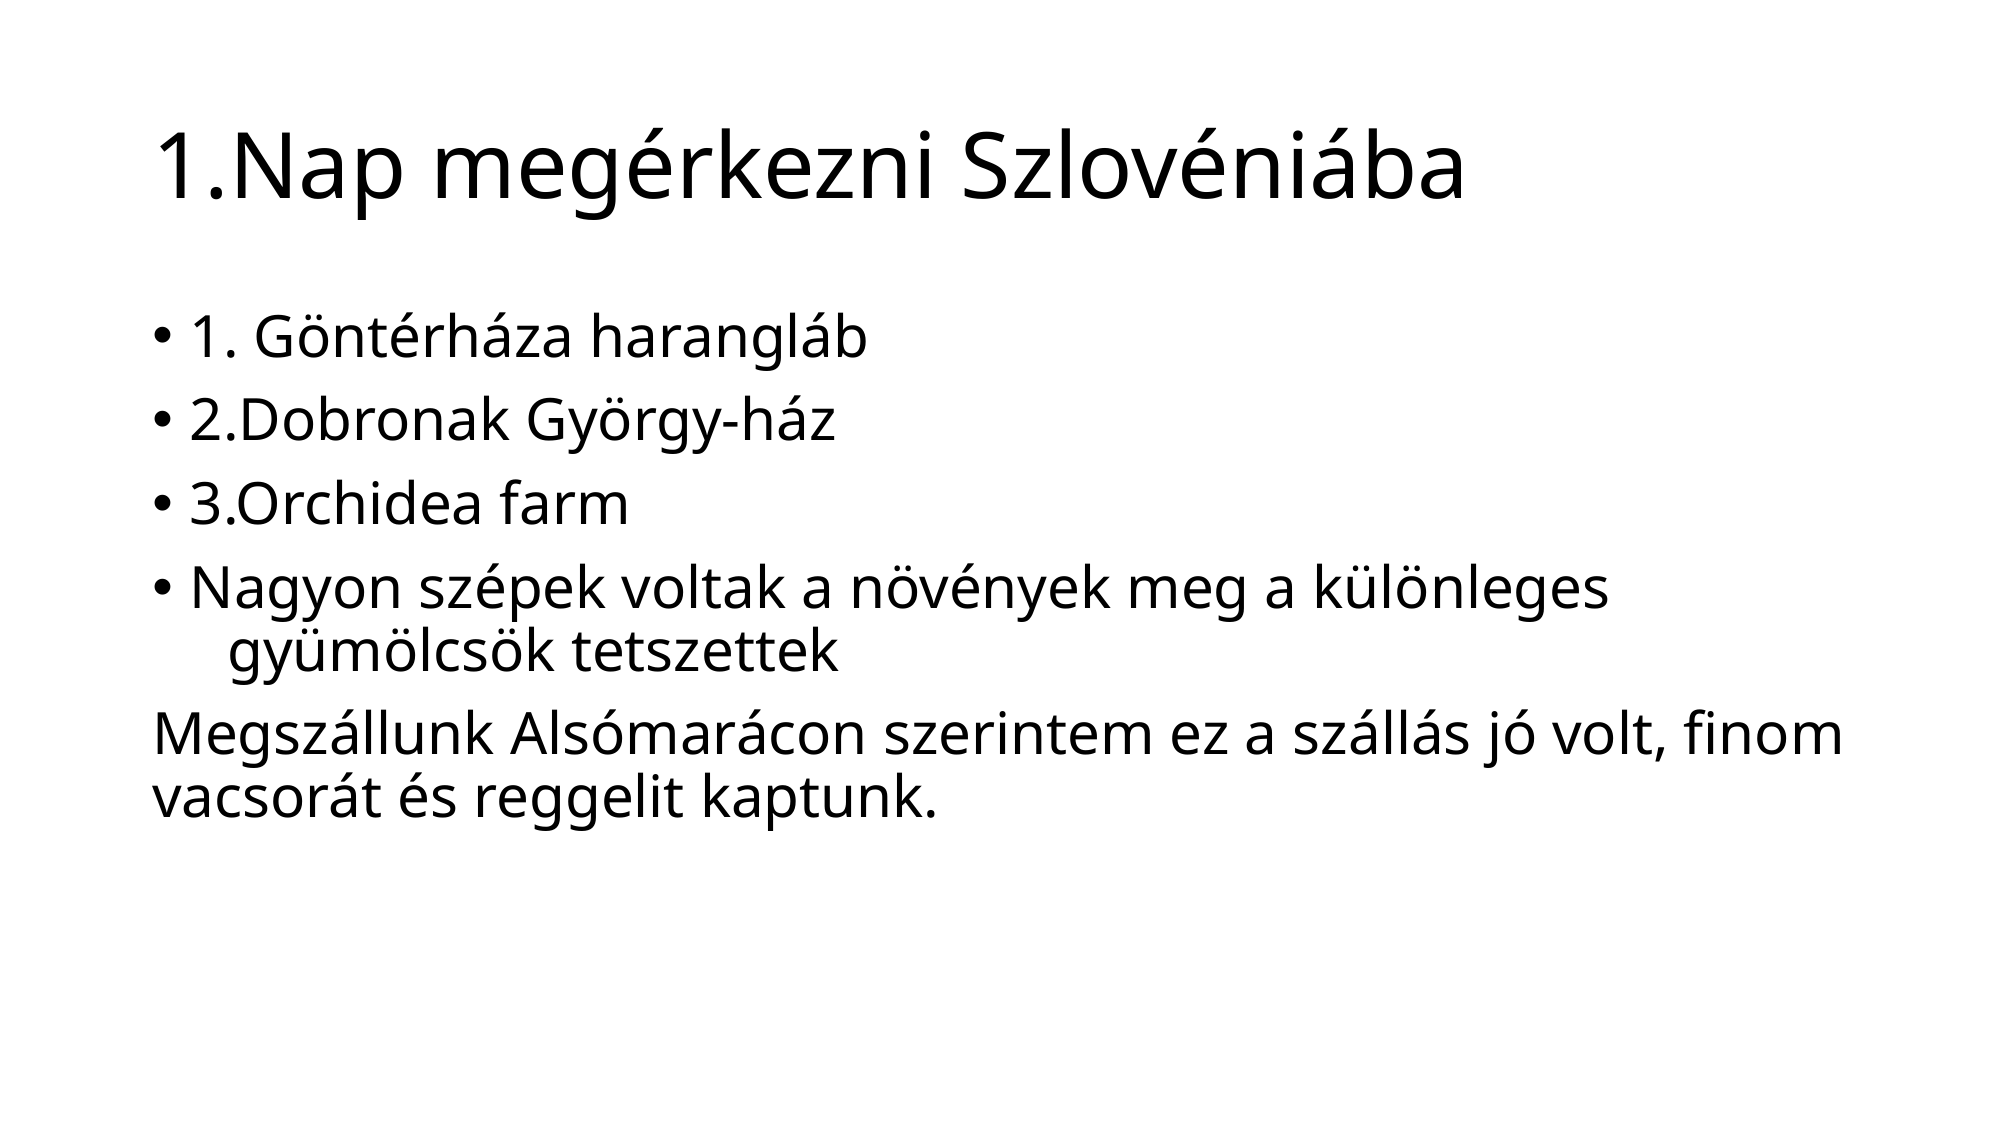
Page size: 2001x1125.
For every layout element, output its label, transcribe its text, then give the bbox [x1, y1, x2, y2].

title 1.Nap megérkezni Szlovéniába [137, 59, 1863, 278]
list 1. Göntérháza harangláb 2.Dobronak György-ház 3.Orchidea farm Nagyon szépek voltak a növények meg a különleges gyümölcsök tetszettek Megszállunk Alsómarácon szerintem ez a szállás jó volt, finom vacsorát és reggelit kaptunk. [137, 299, 1863, 1014]
